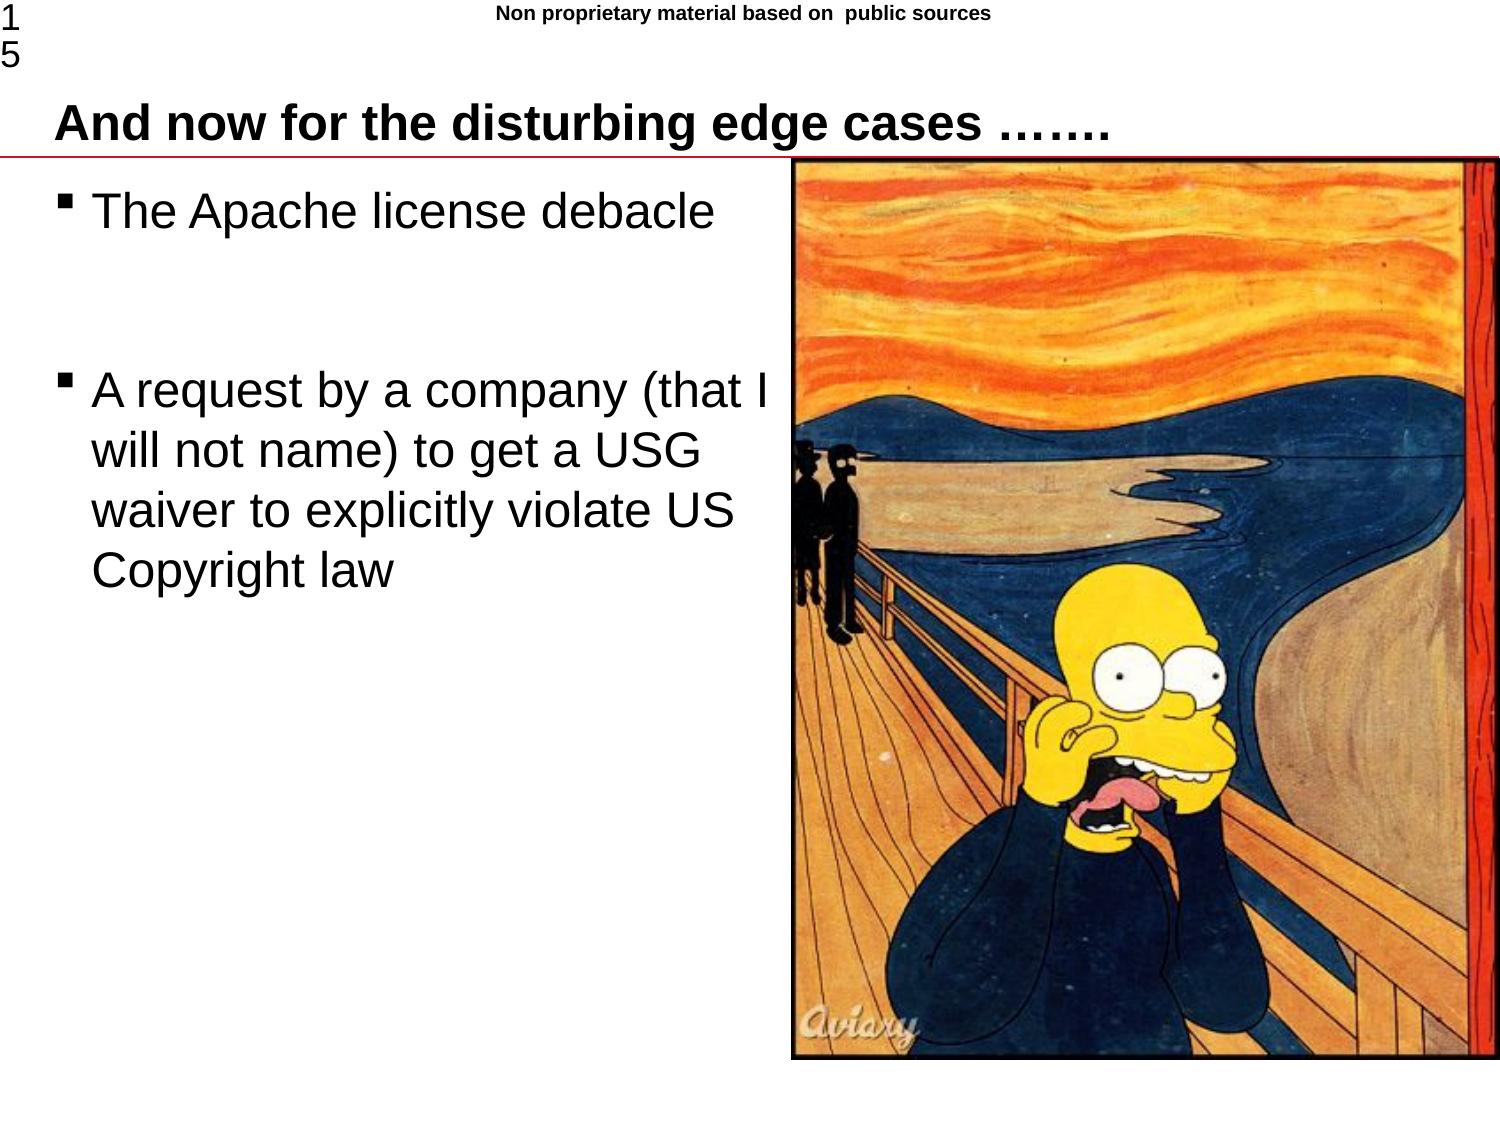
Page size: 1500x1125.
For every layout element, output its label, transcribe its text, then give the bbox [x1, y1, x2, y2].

picture [791, 158, 1500, 1060]
title And now for the disturbing edge cases ……. [38, 35, 1225, 158]
list The Apache license debacle A request by a company (that I will not name) to get a USG waiver to explicitly violate US Copyright law [38, 170, 791, 988]
